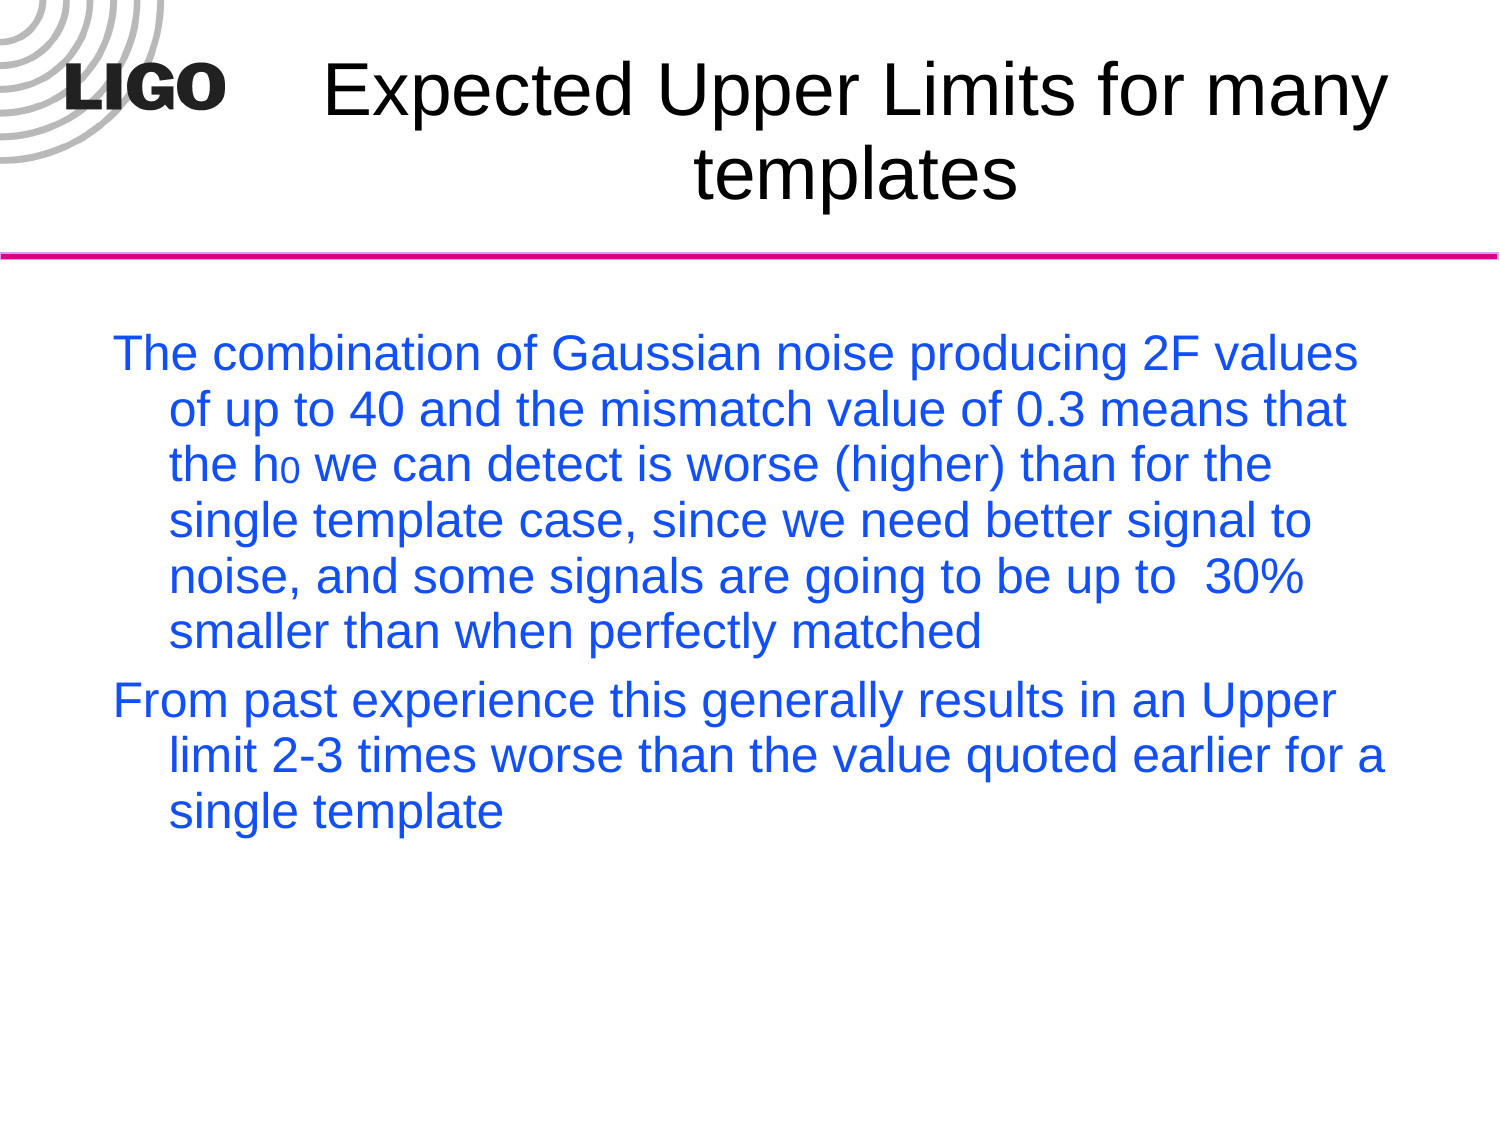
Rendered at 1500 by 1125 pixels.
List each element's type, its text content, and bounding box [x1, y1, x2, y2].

title Expected Upper Limits for many templates [262, 19, 1450, 243]
list The combination of Gaussian noise producing 2F values of up to 40 and the mismatch value of 0.3 means that the h0 we can detect is worse (higher) than for the single template case, since we need better signal to noise, and some signals are going to be up to 30% smaller than when perfectly matched From past experience this generally results in an Upper limit 2-3 times worse than the value quoted earlier for a single template [112, 324, 1388, 1015]
